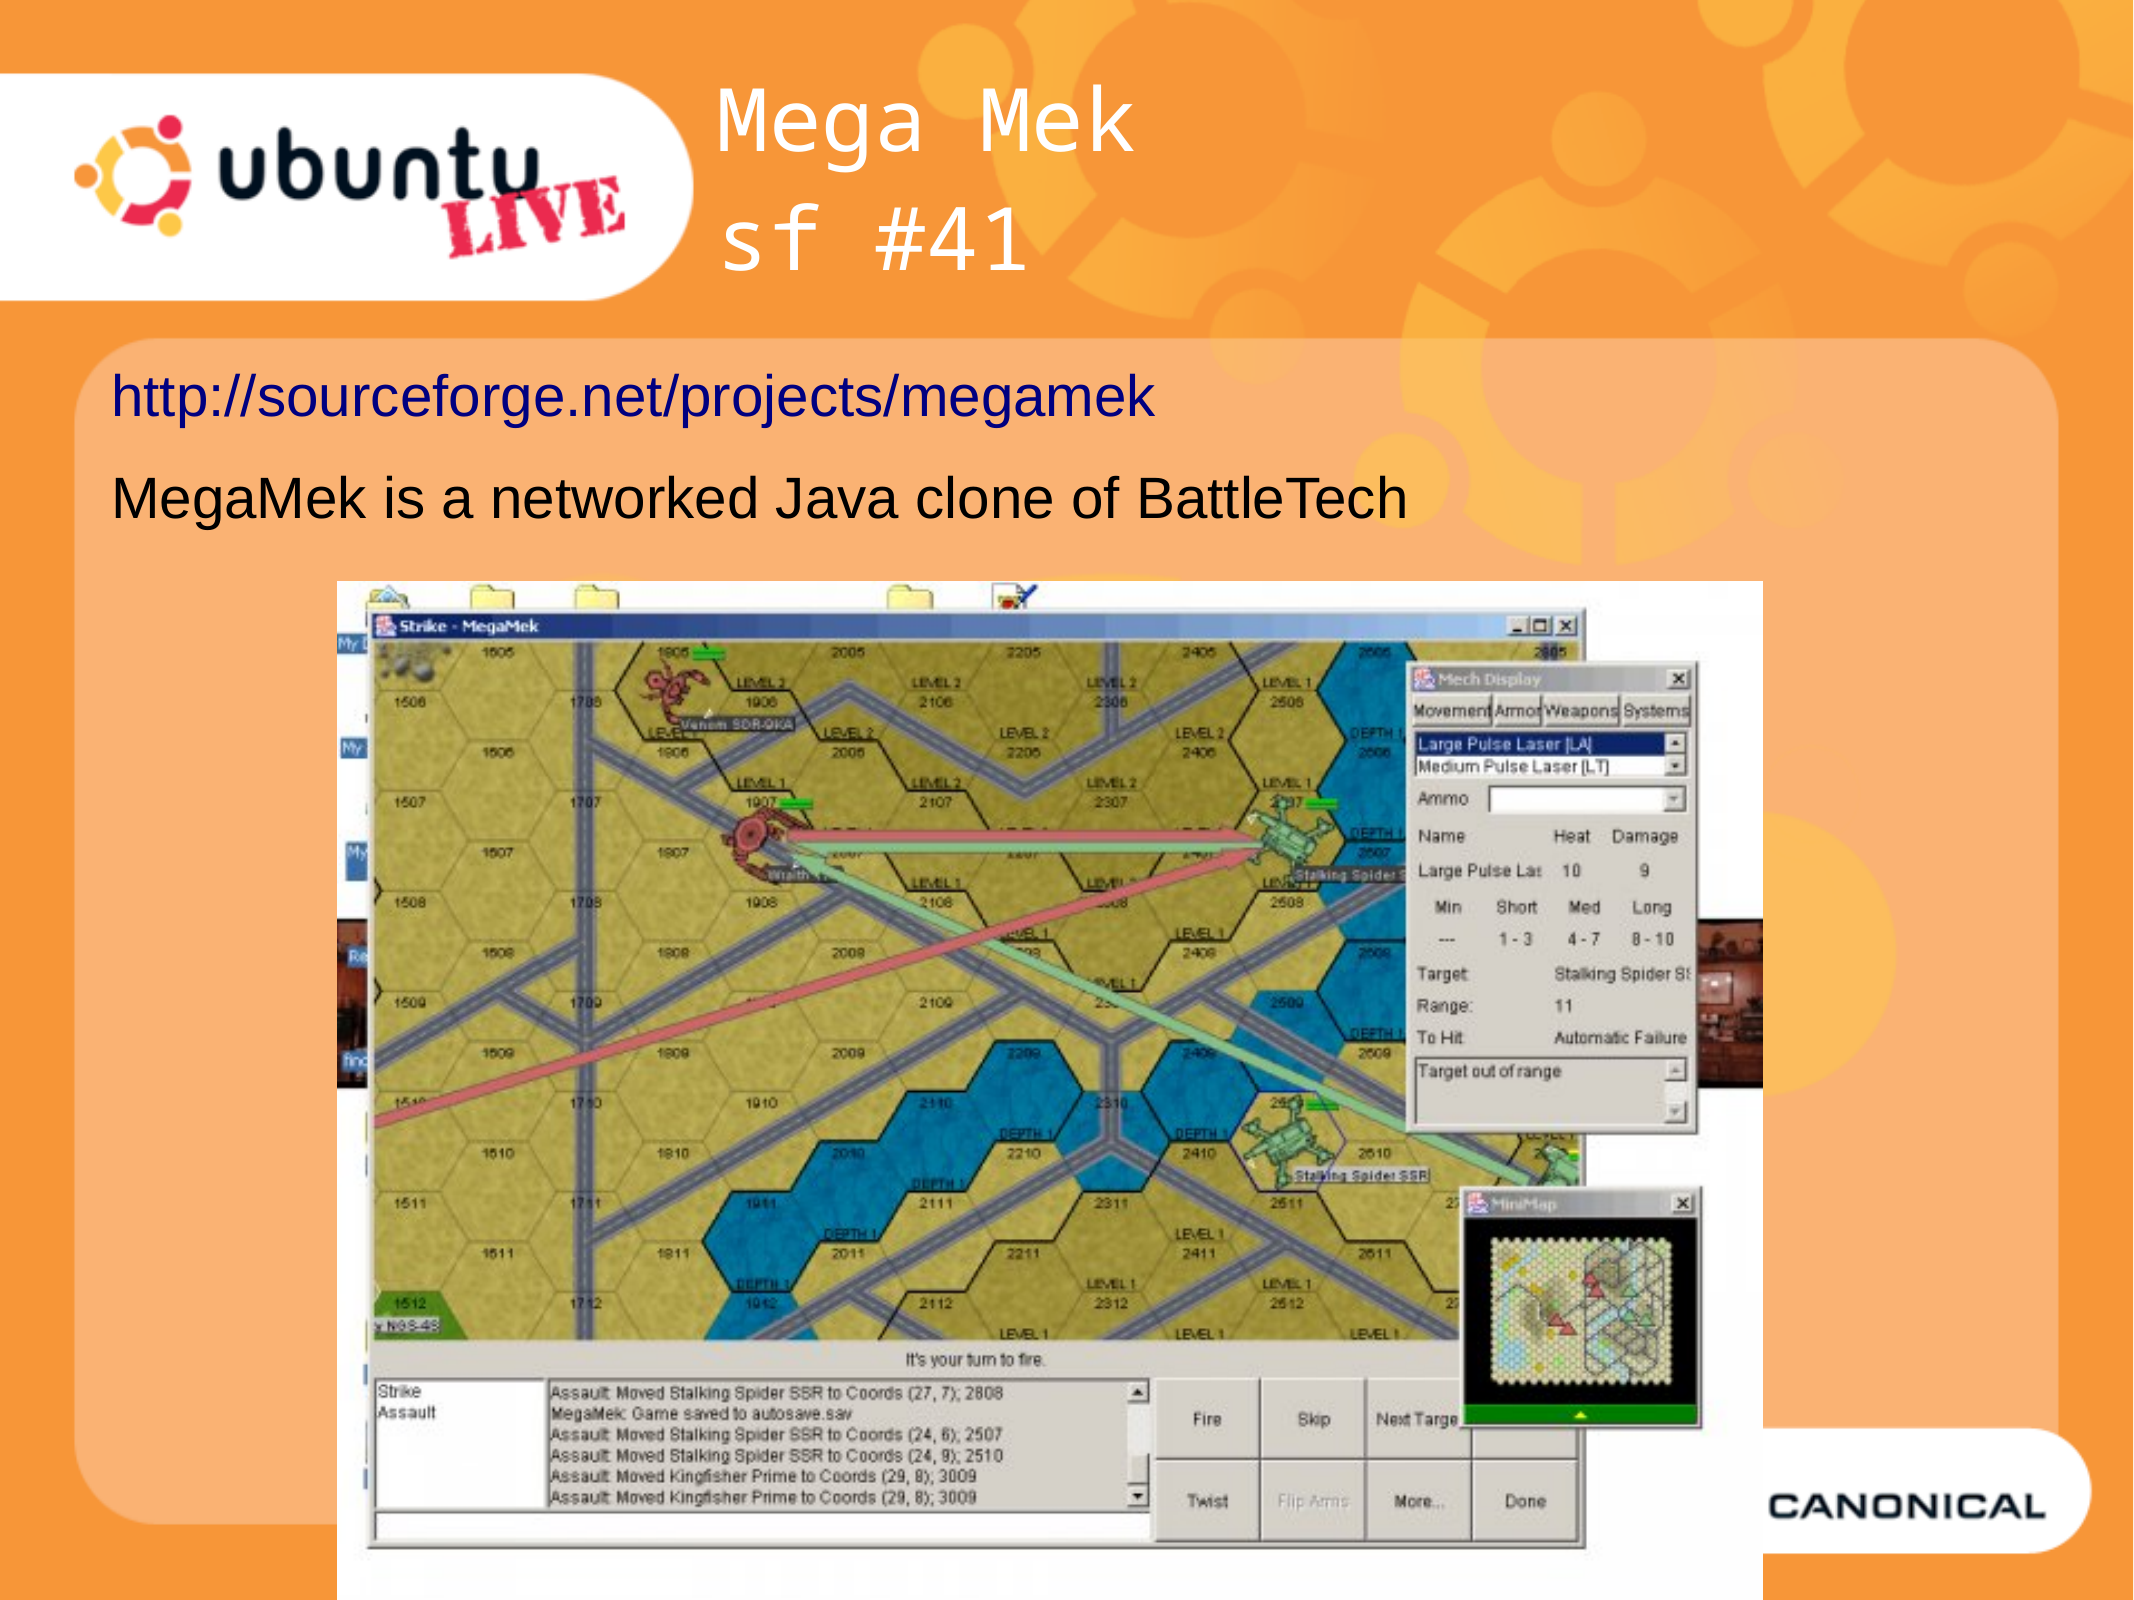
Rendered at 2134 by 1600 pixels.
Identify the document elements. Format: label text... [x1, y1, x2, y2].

list http://sourceforge.net/projects/megamek MegaMek is a networked Java clone of BattleTech [66, 375, 2026, 1388]
title Mega Mek sf #41 [712, 53, 2134, 301]
picture [0, 0, 2134, 1600]
